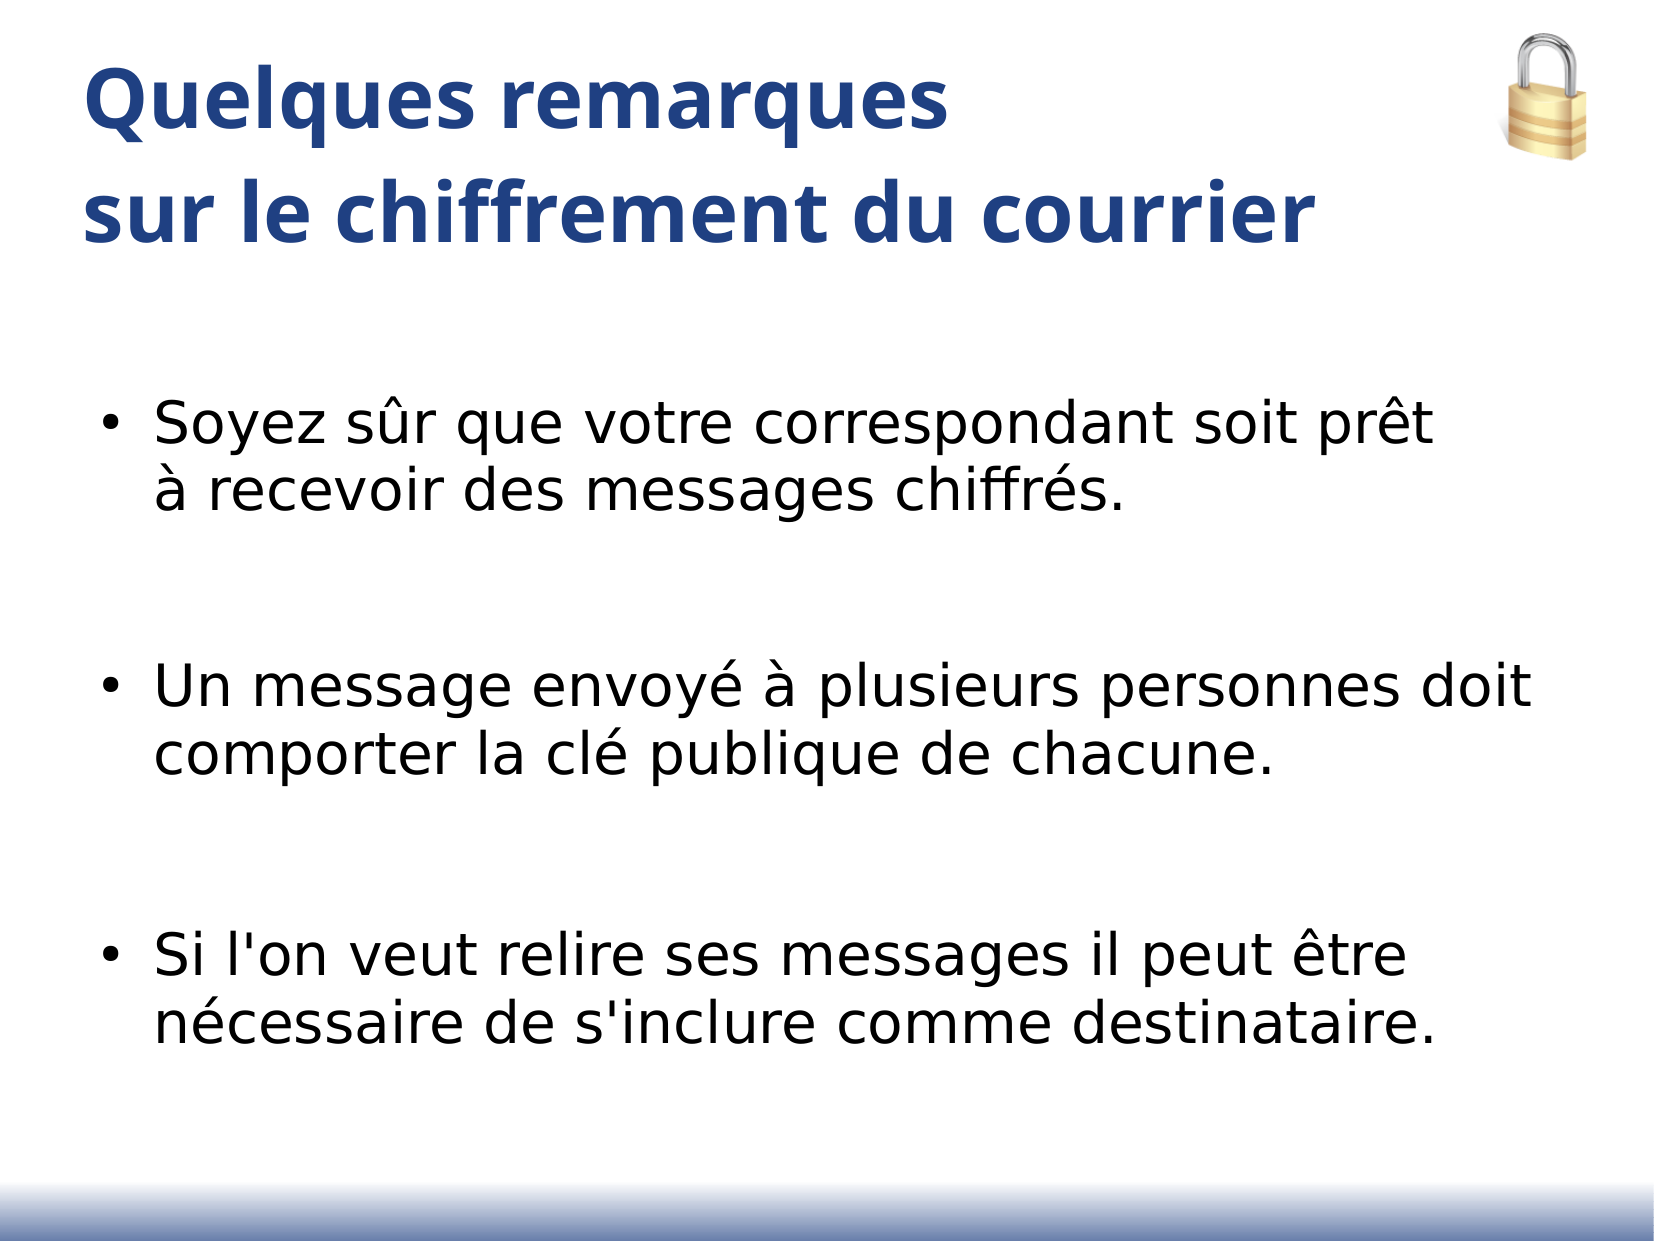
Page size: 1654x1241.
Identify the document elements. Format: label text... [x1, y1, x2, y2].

list Si l'on veut relire ses messages il peut être nécessaire de s'inclure comme destinataire. [82, 885, 1571, 1093]
title Quelques remarques sur le chiffrement du courrier [82, 56, 1571, 250]
list Soyez sûr que votre correspondant soit prêt à recevoir des messages chiffrés. [82, 360, 1571, 554]
list Un message envoyé à plusieurs personnes doit comporter la clé publique de chacune. [82, 585, 1571, 856]
picture [1476, 29, 1613, 166]
